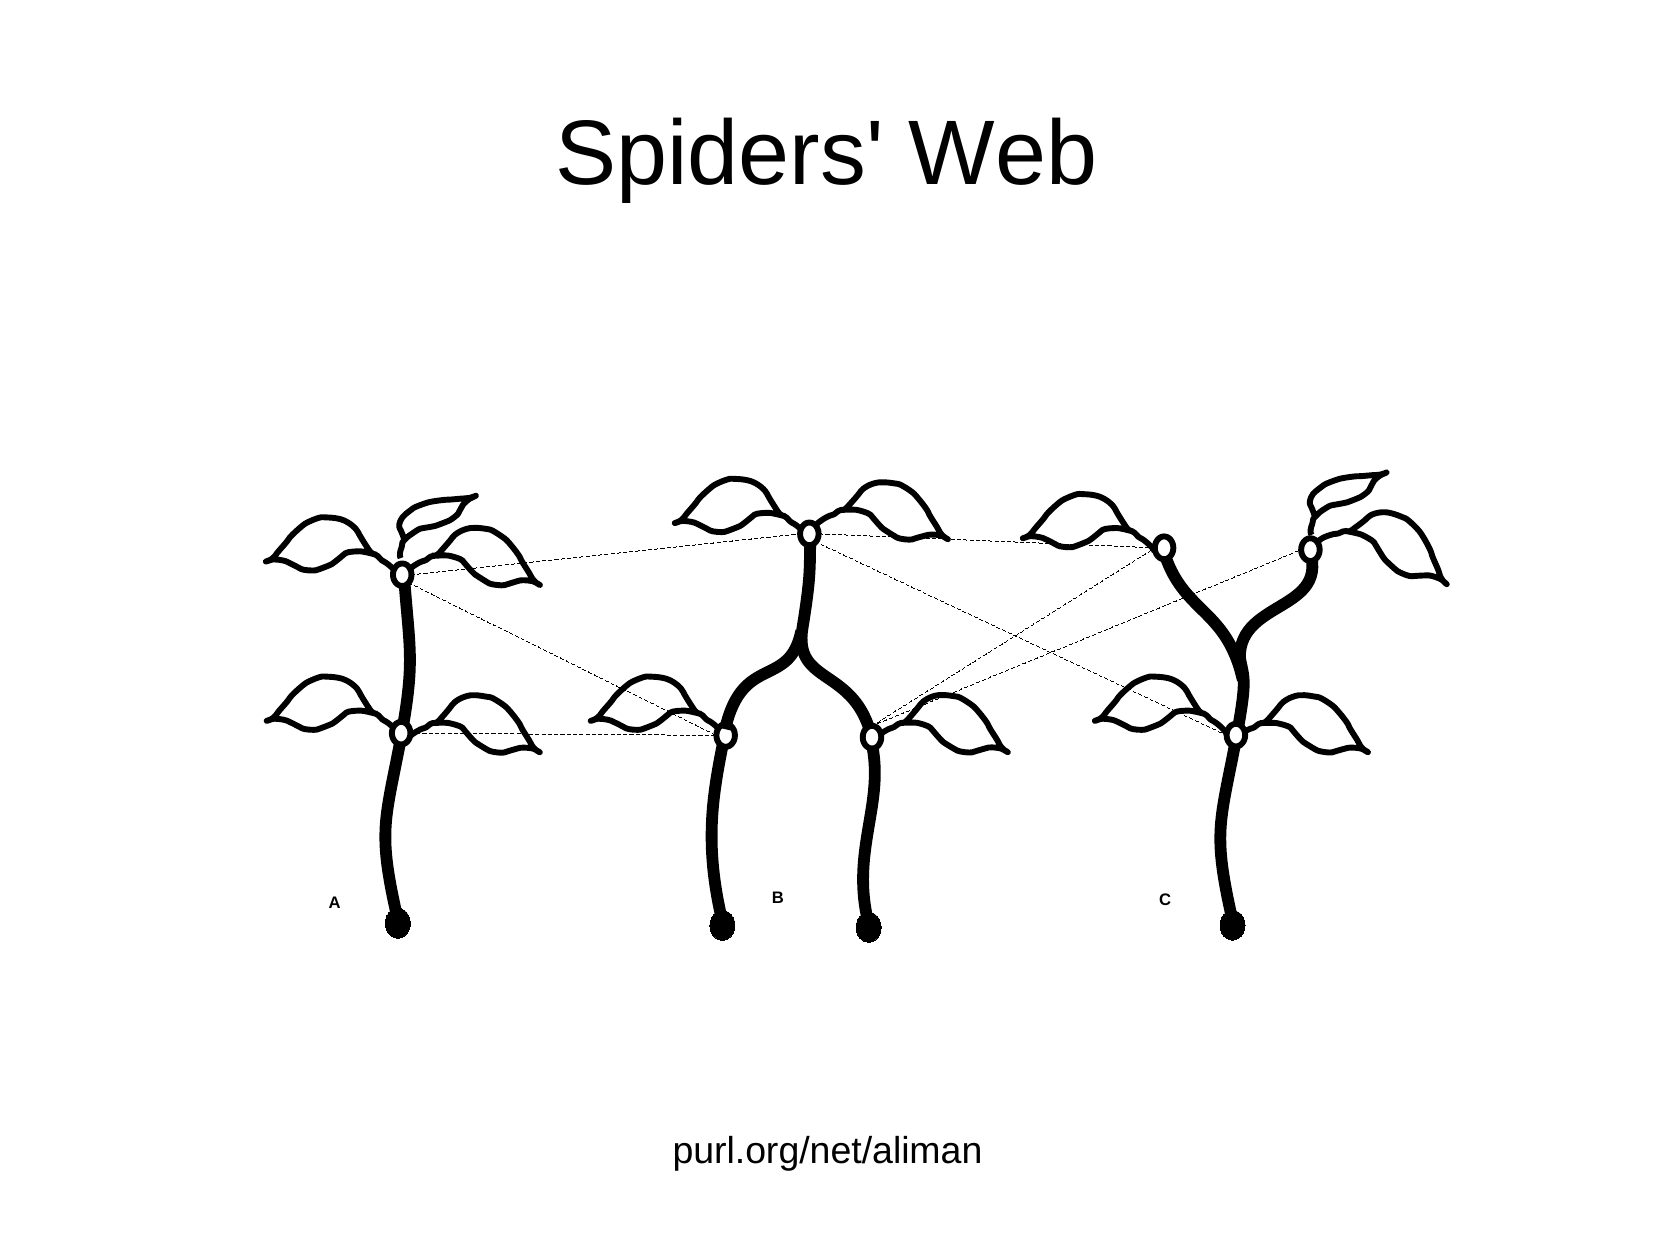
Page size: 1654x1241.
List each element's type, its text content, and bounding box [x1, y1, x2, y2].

text_box [800, 522, 819, 546]
text_box [716, 727, 735, 747]
text_box [1301, 538, 1320, 562]
text_box A [313, 886, 397, 975]
text_box [1229, 910, 1246, 941]
text_box [392, 563, 412, 587]
text_box [1226, 723, 1246, 747]
text_box [1154, 536, 1174, 560]
title Spiders' Web [82, 56, 1571, 250]
text_box [862, 725, 882, 749]
text_box C [1144, 882, 1229, 972]
text_box [397, 908, 411, 939]
text_box [709, 910, 735, 941]
text_box [856, 912, 882, 943]
text_box B [757, 881, 842, 970]
text_box [391, 721, 411, 745]
